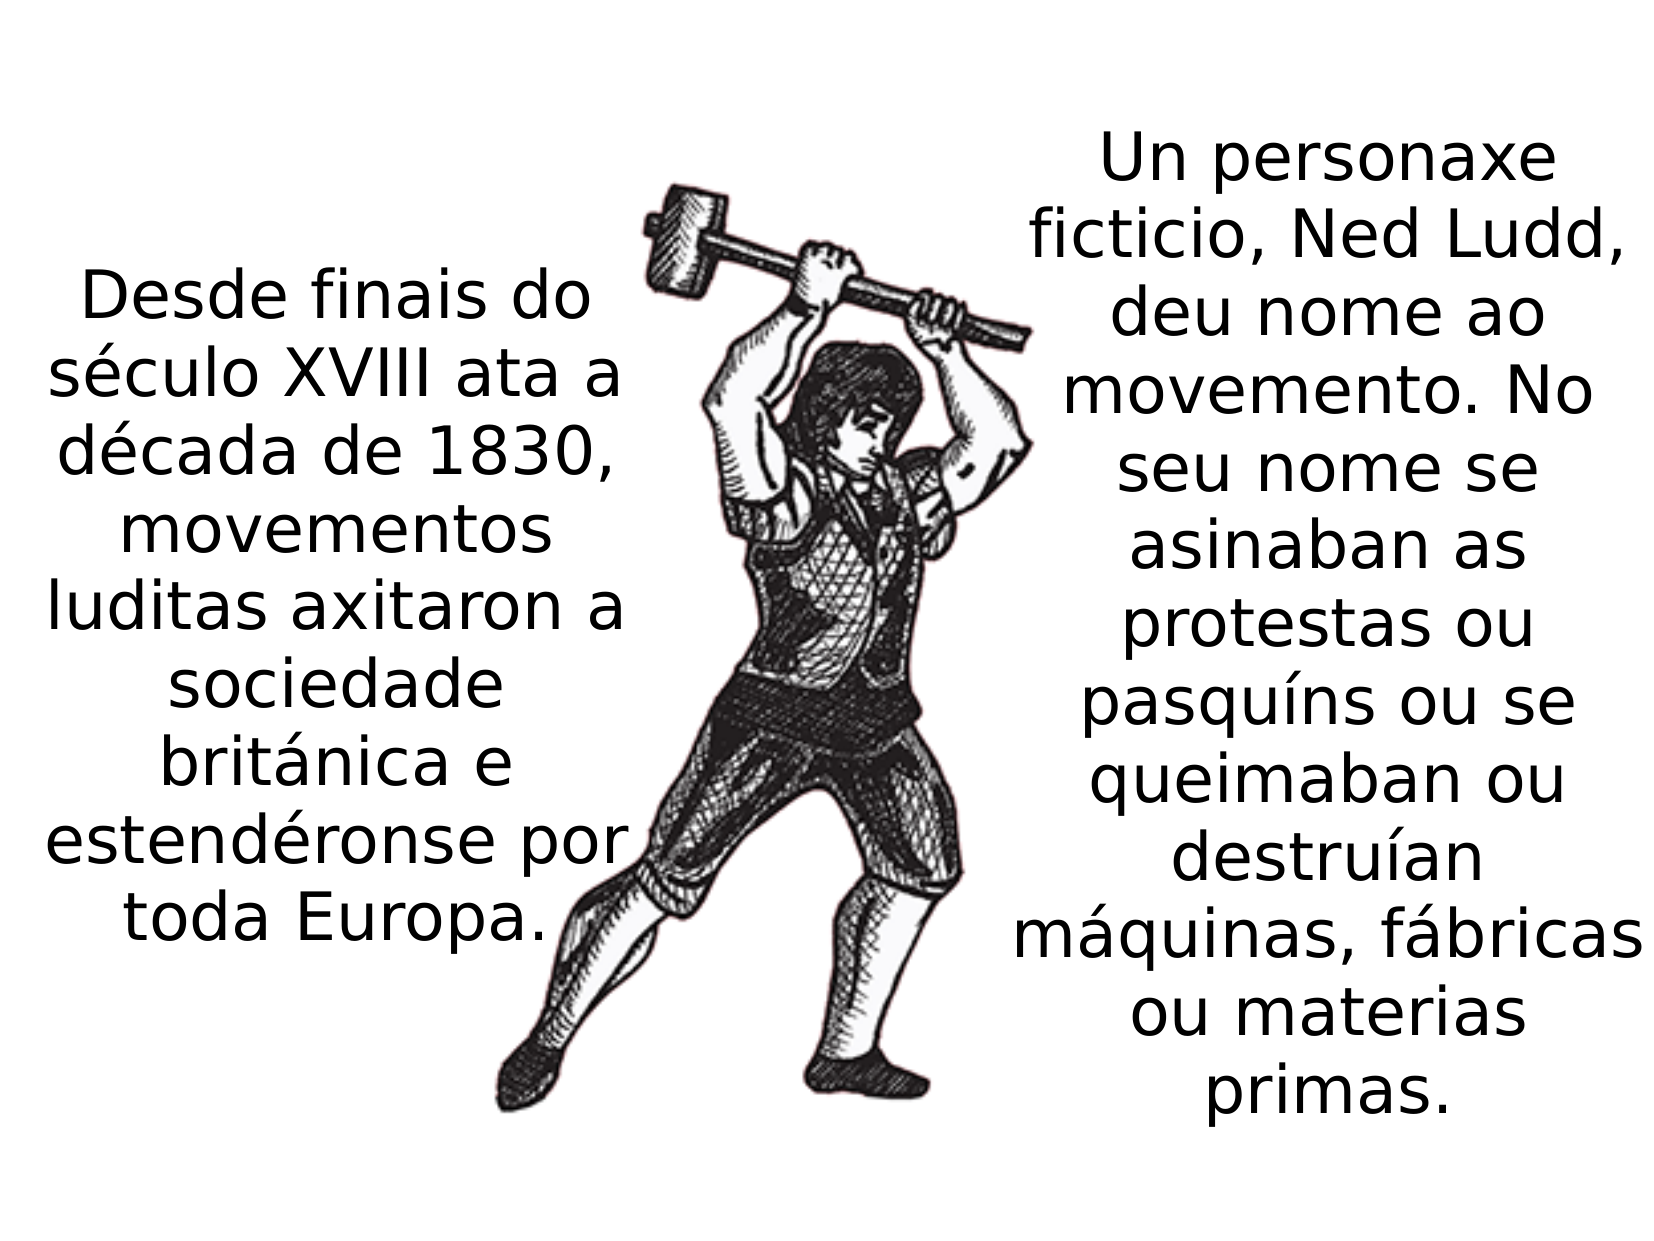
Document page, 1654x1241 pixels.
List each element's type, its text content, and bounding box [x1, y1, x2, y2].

text_box Un personaxe ficticio, Ned Ludd, deu nome ao movemento. No seu nome se asinaban as protestas ou pasquíns ou se queimaban ou destruían máquinas, fábricas ou materias primas. [1003, 118, 1654, 1130]
subtitle Desde finais do século XVIII ata a década de 1830, movementos luditas axitaron a sociedade británica e estendéronse por toda Europa. [11, 256, 662, 957]
picture [366, 177, 1003, 1124]
